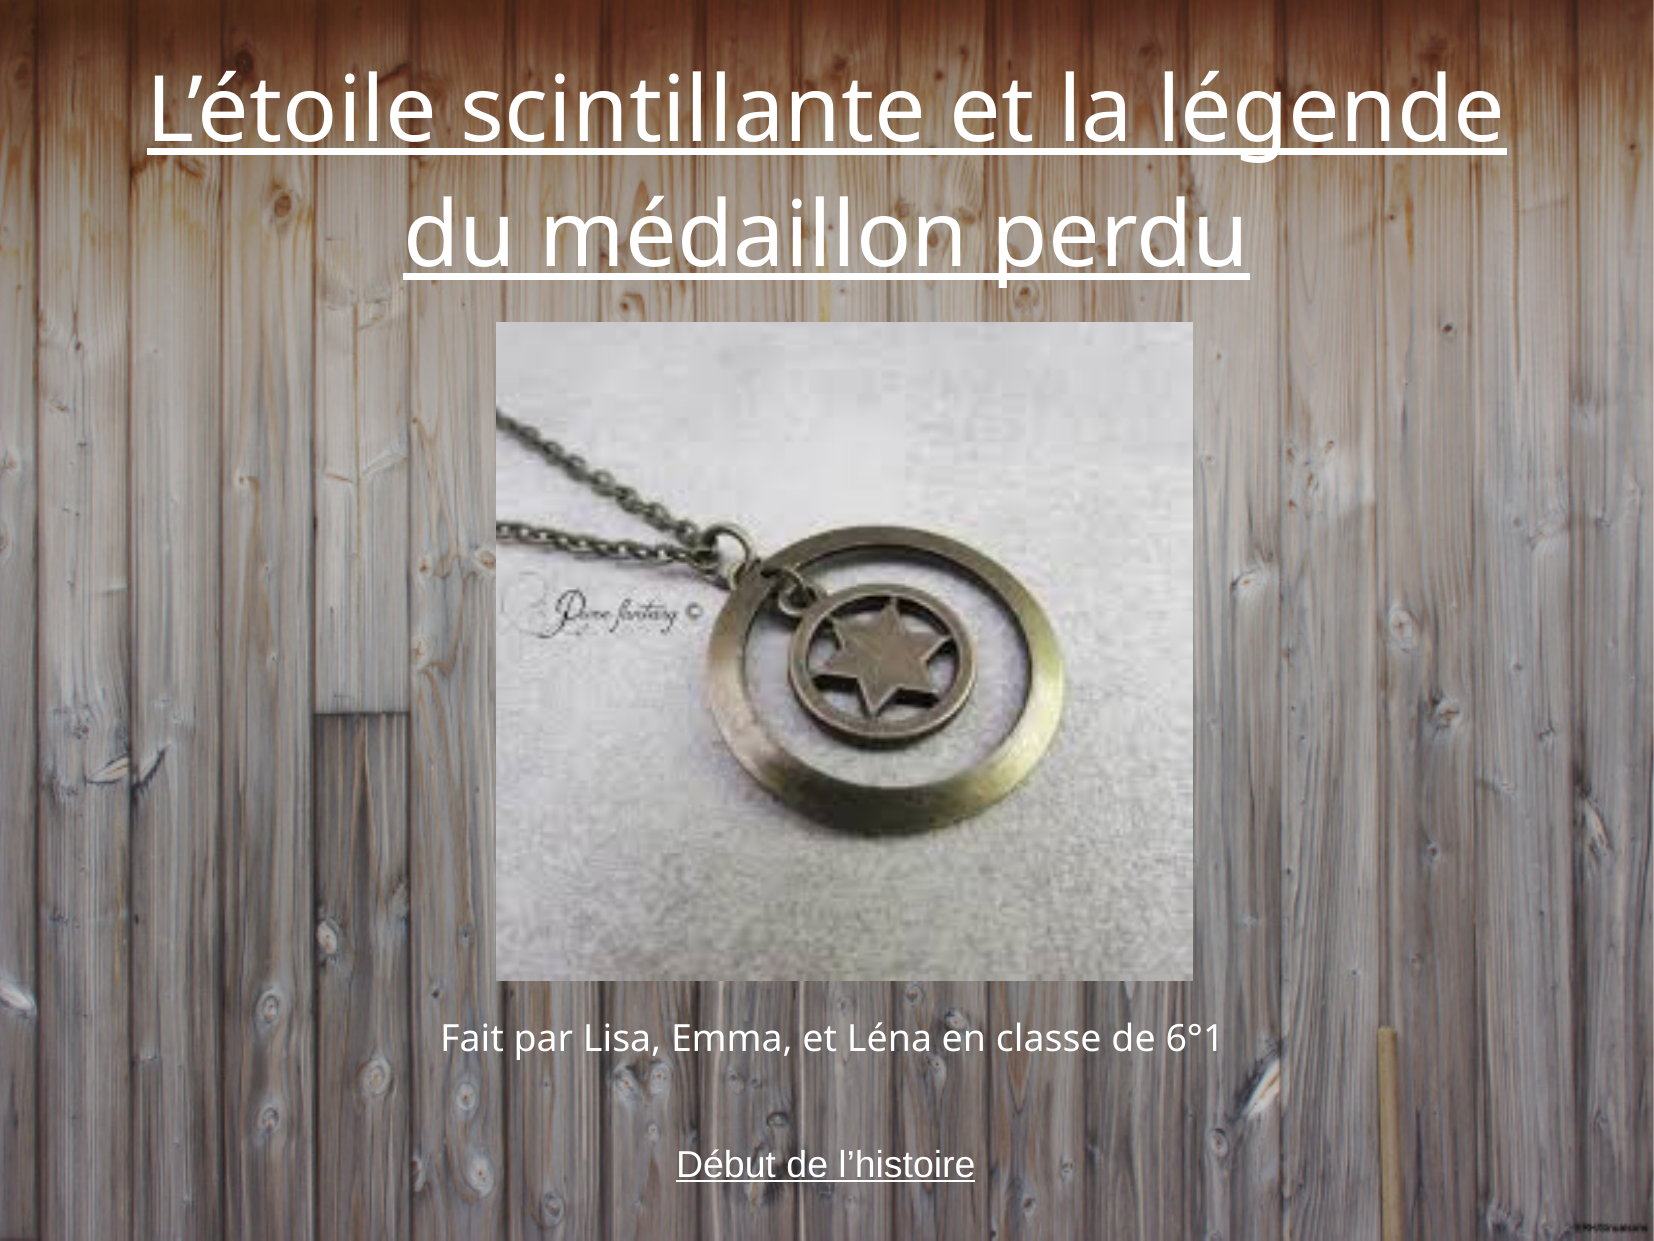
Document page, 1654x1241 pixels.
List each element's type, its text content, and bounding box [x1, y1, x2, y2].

text_box Début de l’histoire [661, 1136, 993, 1193]
title L’étoile scintillante et la légende du médaillon perdu [82, 46, 1571, 290]
text_box Fait par Lisa, Emma, et Léna en classe de 6°1 [94, 1003, 1571, 1121]
picture [0, 0, 1654, 1241]
